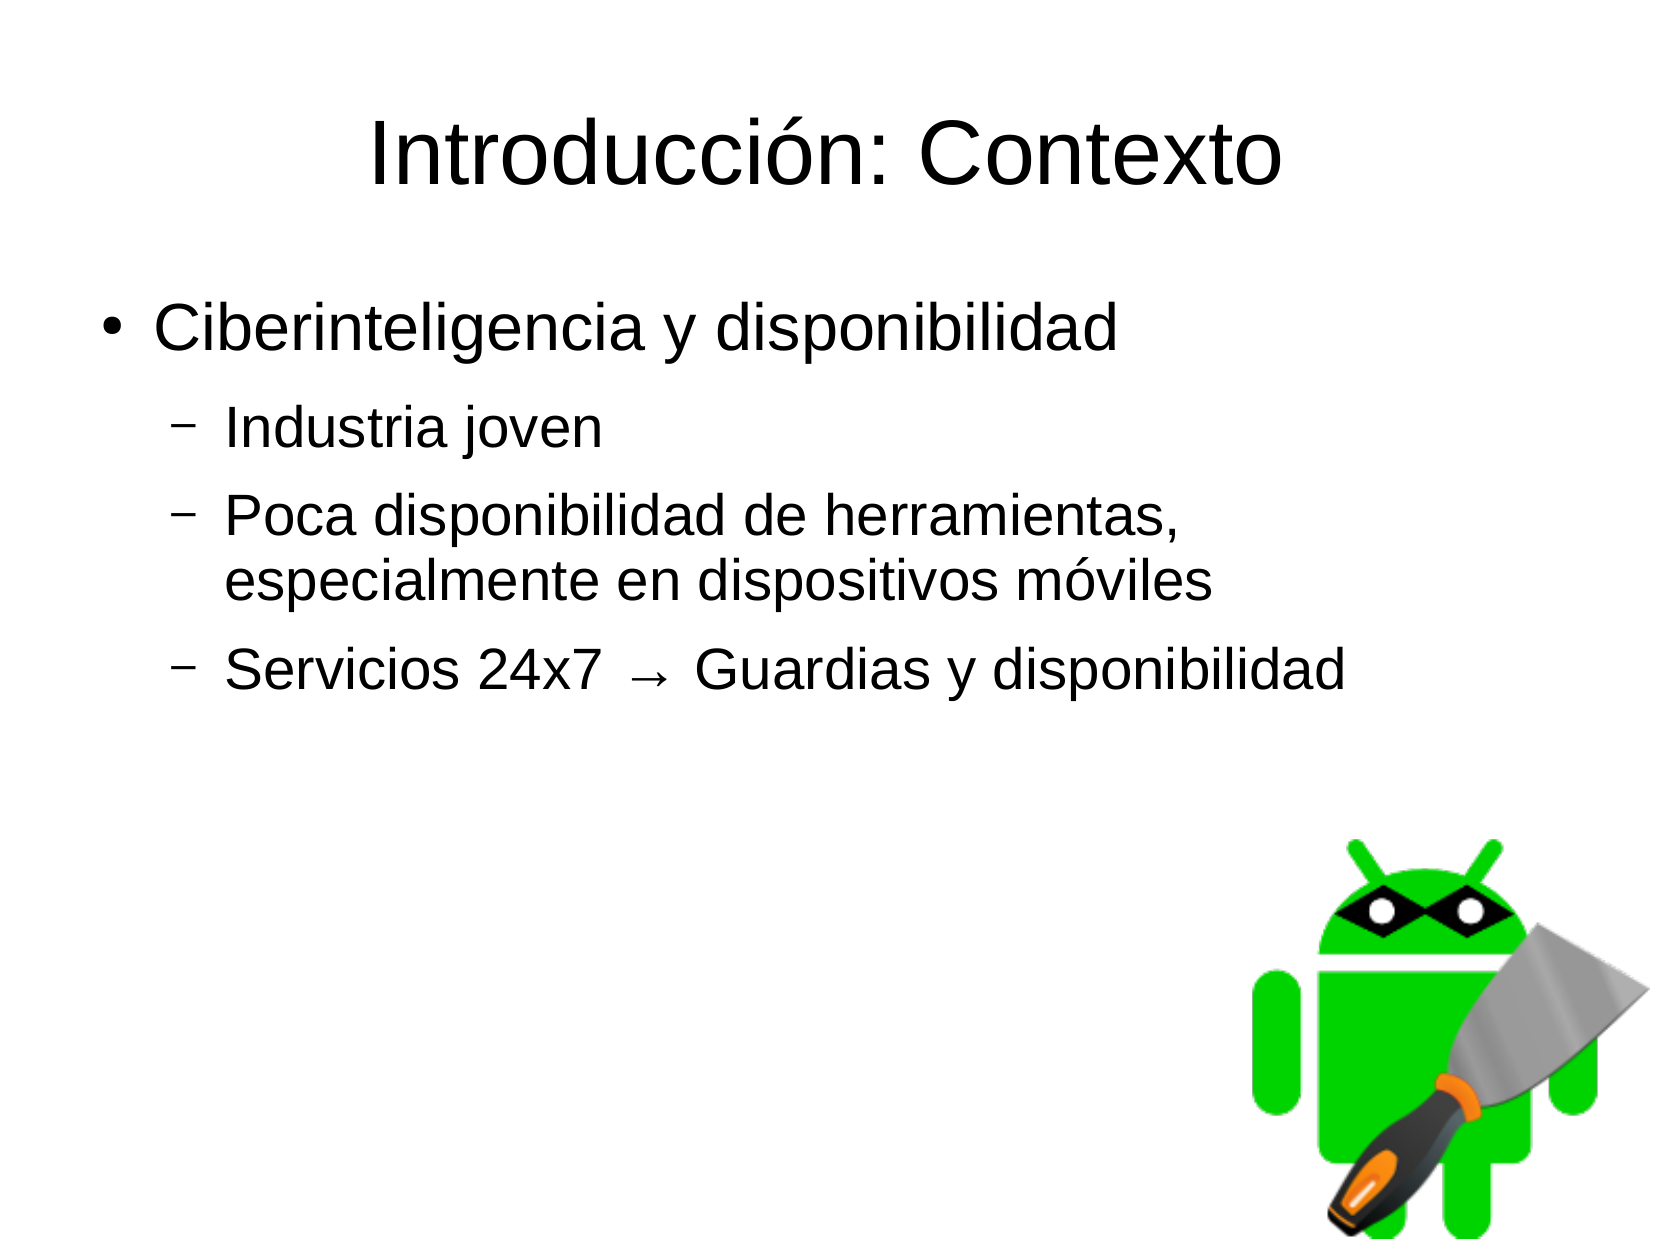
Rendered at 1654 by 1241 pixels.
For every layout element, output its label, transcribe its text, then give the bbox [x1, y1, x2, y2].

list Ciberinteligencia y disponibilidad Industria joven Poca disponibilidad de herramientas, especialmente en dispositivos móviles Servicios 24x7 → Guardias y disponibilidad [82, 290, 1571, 1109]
title Introducción: Contexto [82, 49, 1571, 257]
picture [1251, 838, 1652, 1239]
